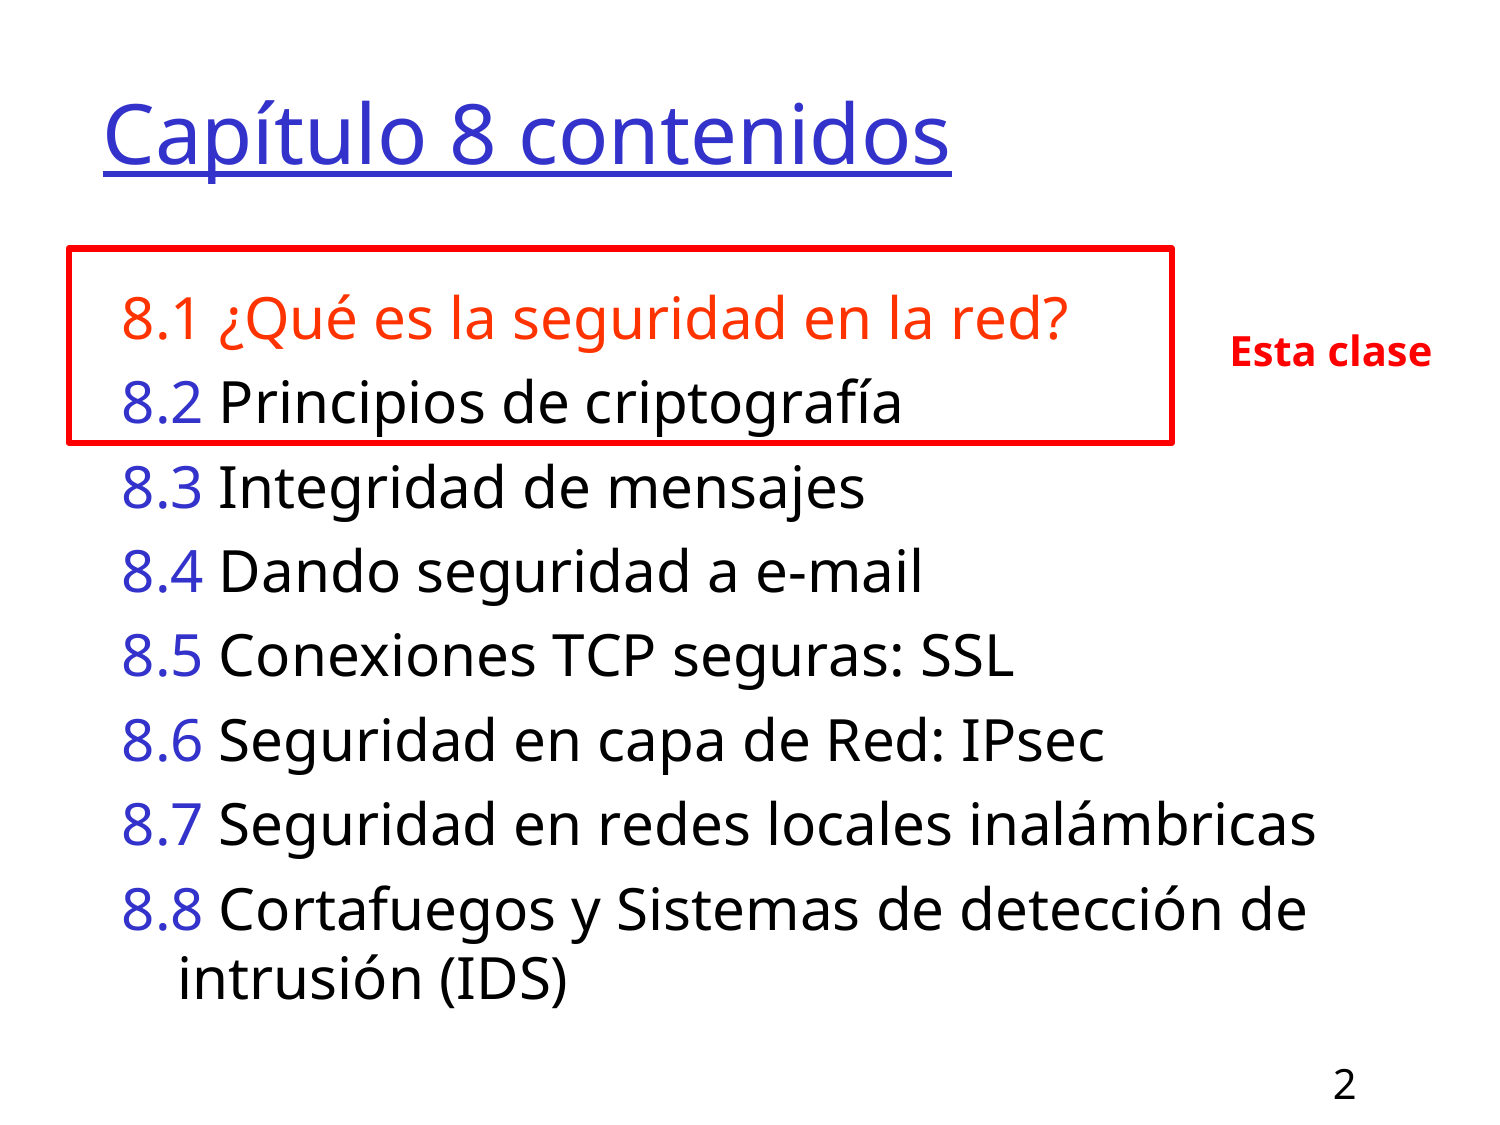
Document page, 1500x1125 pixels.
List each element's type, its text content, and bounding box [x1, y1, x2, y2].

list 8.1 ¿Qué es la seguridad en la red? 8.2 Principios de criptografía 8.3 Integridad de mensajes 8.4 Dando seguridad a e-mail 8.5 Conexiones TCP seguras: SSL 8.6 Seguridad en capa de Red: IPsec 8.7 Seguridad en redes locales inalámbricas 8.8 Cortafuegos y Sistemas de detección de intrusión (IDS) [106, 273, 1169, 440]
list 8.1 ¿Qué es la seguridad en la red? 8.2 Principios de criptografía 8.3 Integridad de mensajes 8.4 Dando seguridad a e-mail 8.5 Conexiones TCP seguras: SSL 8.6 Seguridad en capa de Red: IPsec 8.7 Seguridad en redes locales inalámbricas 8.8 Cortafuegos y Sistemas de detección de intrusión (IDS) [106, 273, 1382, 1037]
title Capítulo 8 contenidos [87, 37, 1363, 225]
text_box Esta clase [1214, 317, 1481, 383]
